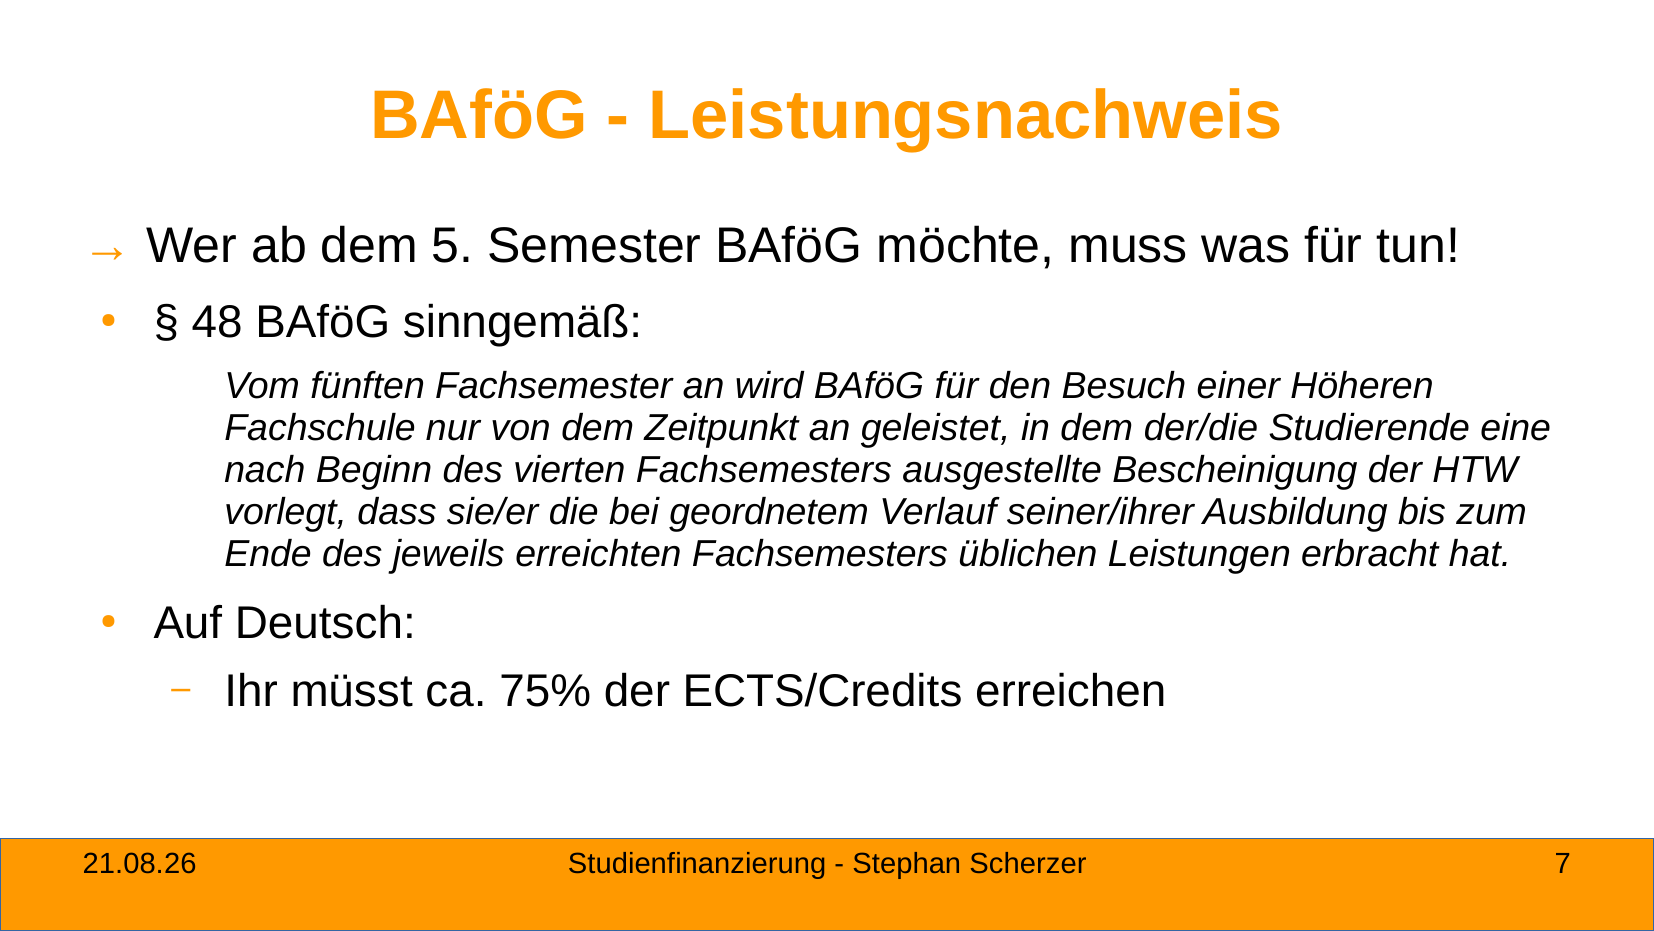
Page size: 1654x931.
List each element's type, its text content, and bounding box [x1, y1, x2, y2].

list → Wer ab dem 5. Semester BAföG möchte, muss was für tun! § 48 BAföG sinngemäß: Vom fünften Fachsemester an wird BAföG für den Besuch einer Höheren Fachschule nur von dem Zeitpunkt an geleistet, in dem der/die Studierende eine nach Beginn des vierten Fachsemesters ausgestellte Bescheinigung der HTW vorlegt, dass sie/er die bei geordnetem Verlauf seiner/ihrer Ausbildung bis zum Ende des jeweils erreichten Fachsemesters üblichen Leistungen erbracht hat. Auf Deutsch: Ihr müsst ca. 75% der ECTS/Credits erreichen [82, 217, 1571, 758]
title BAföG - Leistungsnachweis [82, 37, 1571, 193]
